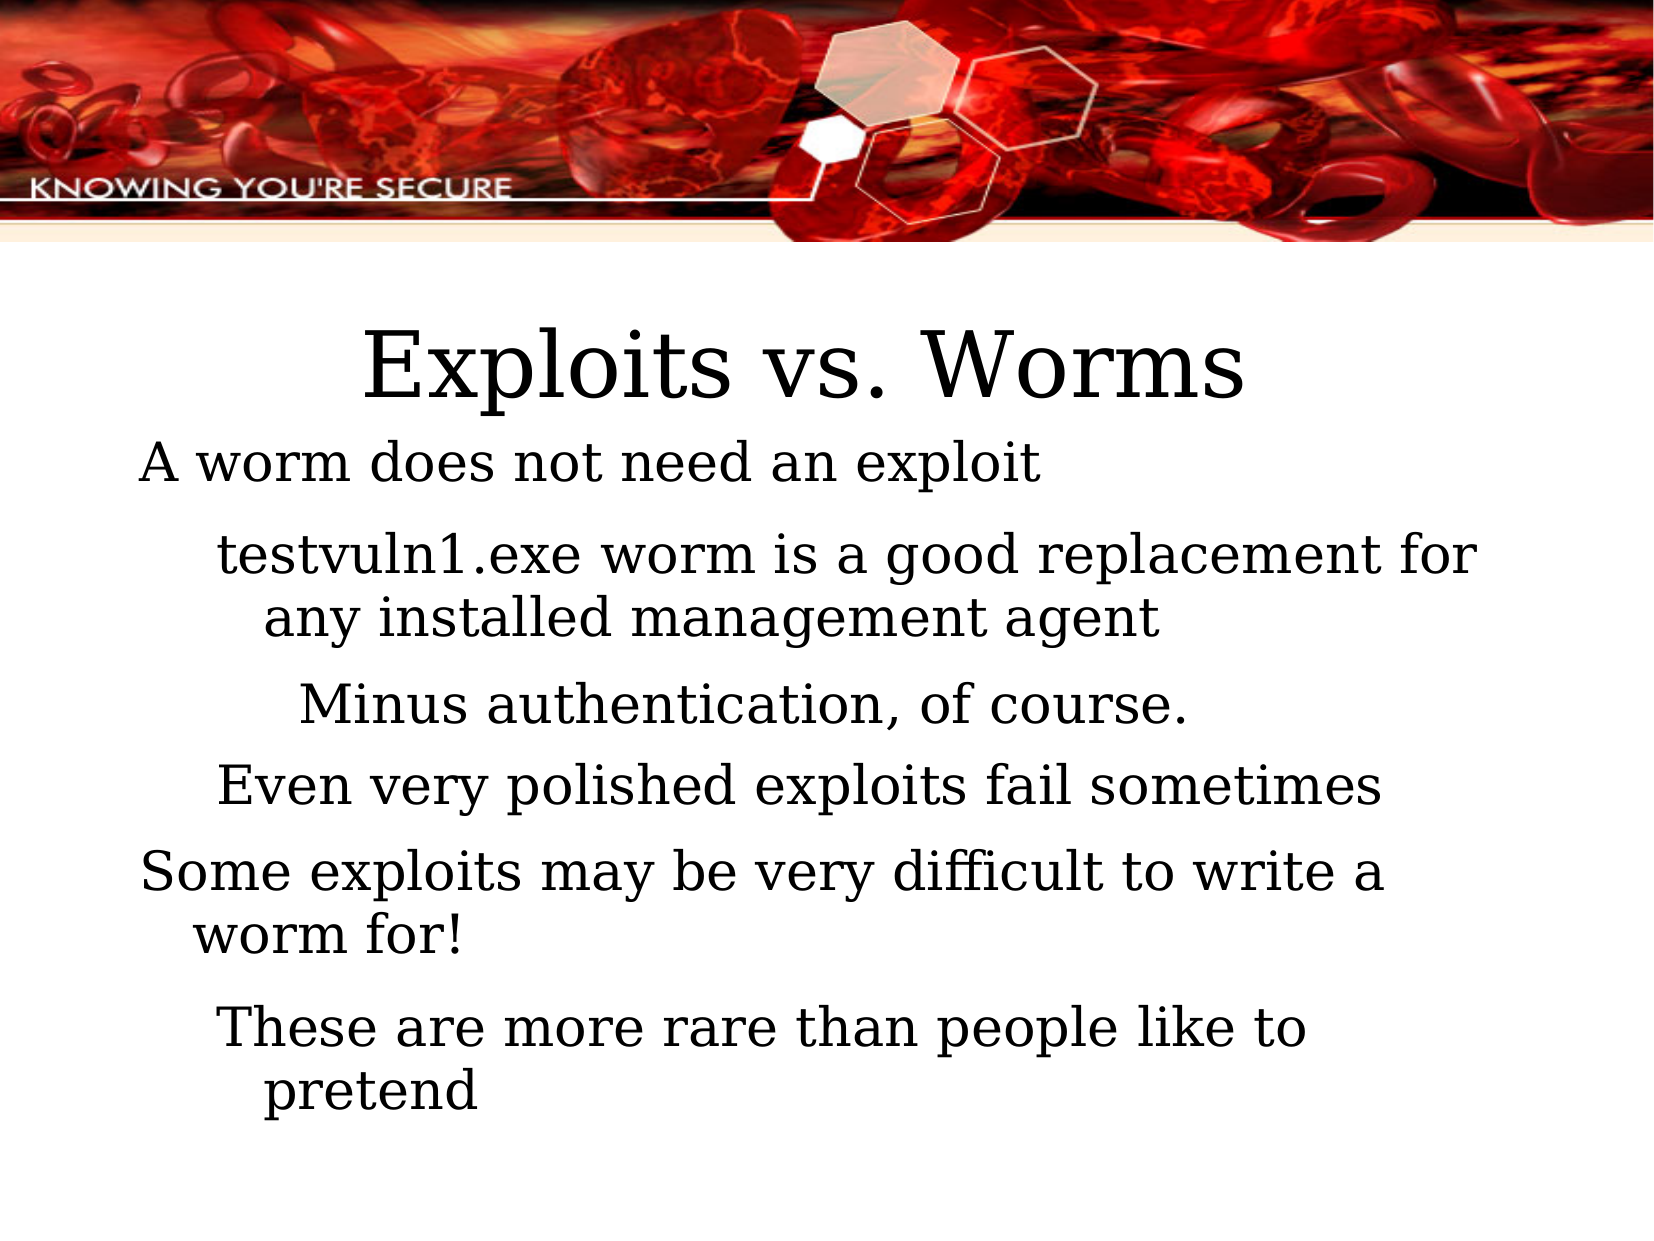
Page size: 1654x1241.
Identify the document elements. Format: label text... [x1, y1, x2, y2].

title Exploits vs. Worms [113, 261, 1526, 470]
list A worm does not need an exploit testvuln1.exe worm is a good replacement for any installed management agent Minus authentication, of course. Even very polished exploits fail sometimes Some exploits may be very difficult to write a worm for! These are more rare than people like to pretend [121, 431, 1534, 1123]
picture [0, 0, 1654, 242]
